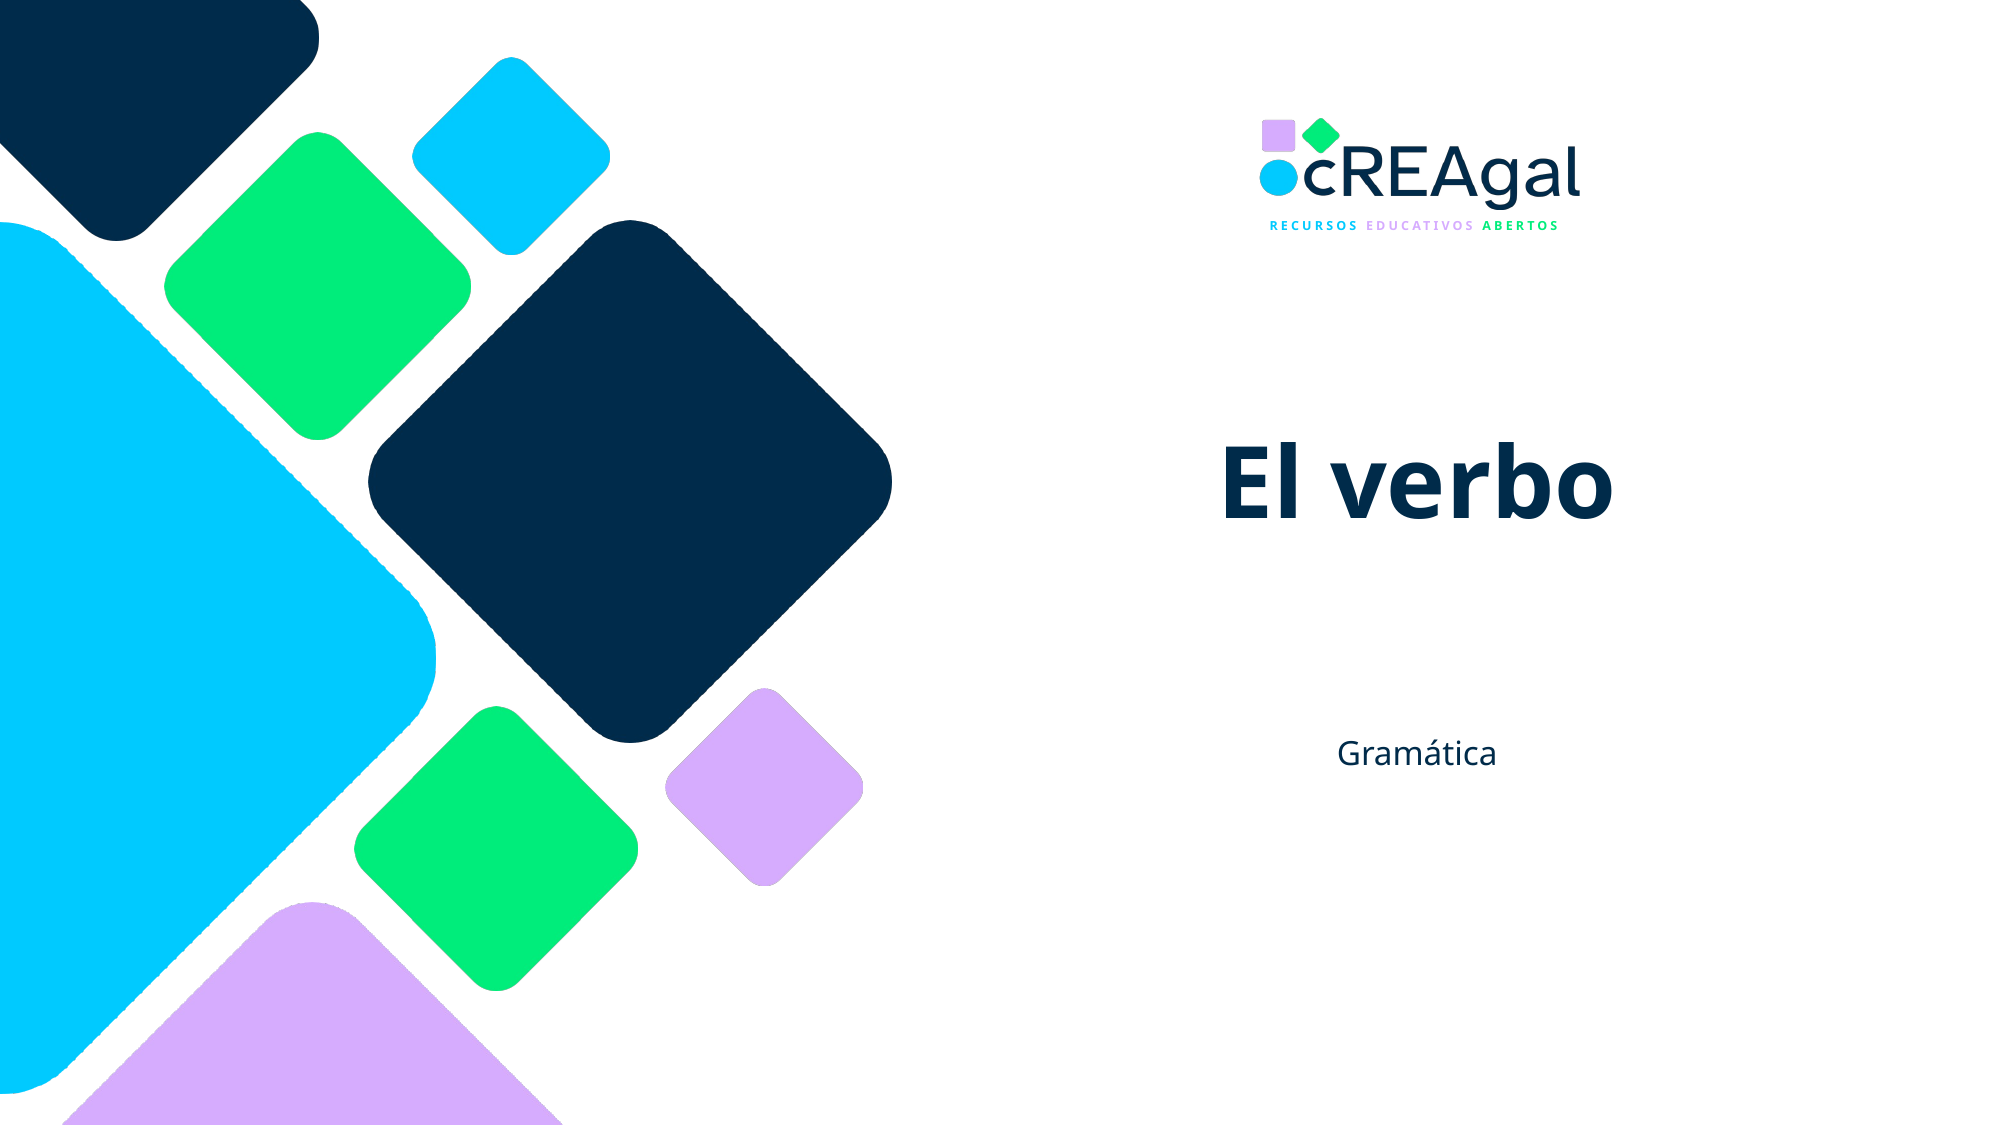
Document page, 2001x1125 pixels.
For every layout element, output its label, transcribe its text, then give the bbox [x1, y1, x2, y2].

picture [515, 57, 610, 149]
list Gramática [974, 649, 1861, 857]
picture [0, 0, 892, 1125]
title El verbo [974, 309, 1861, 649]
picture [1259, 118, 1580, 210]
